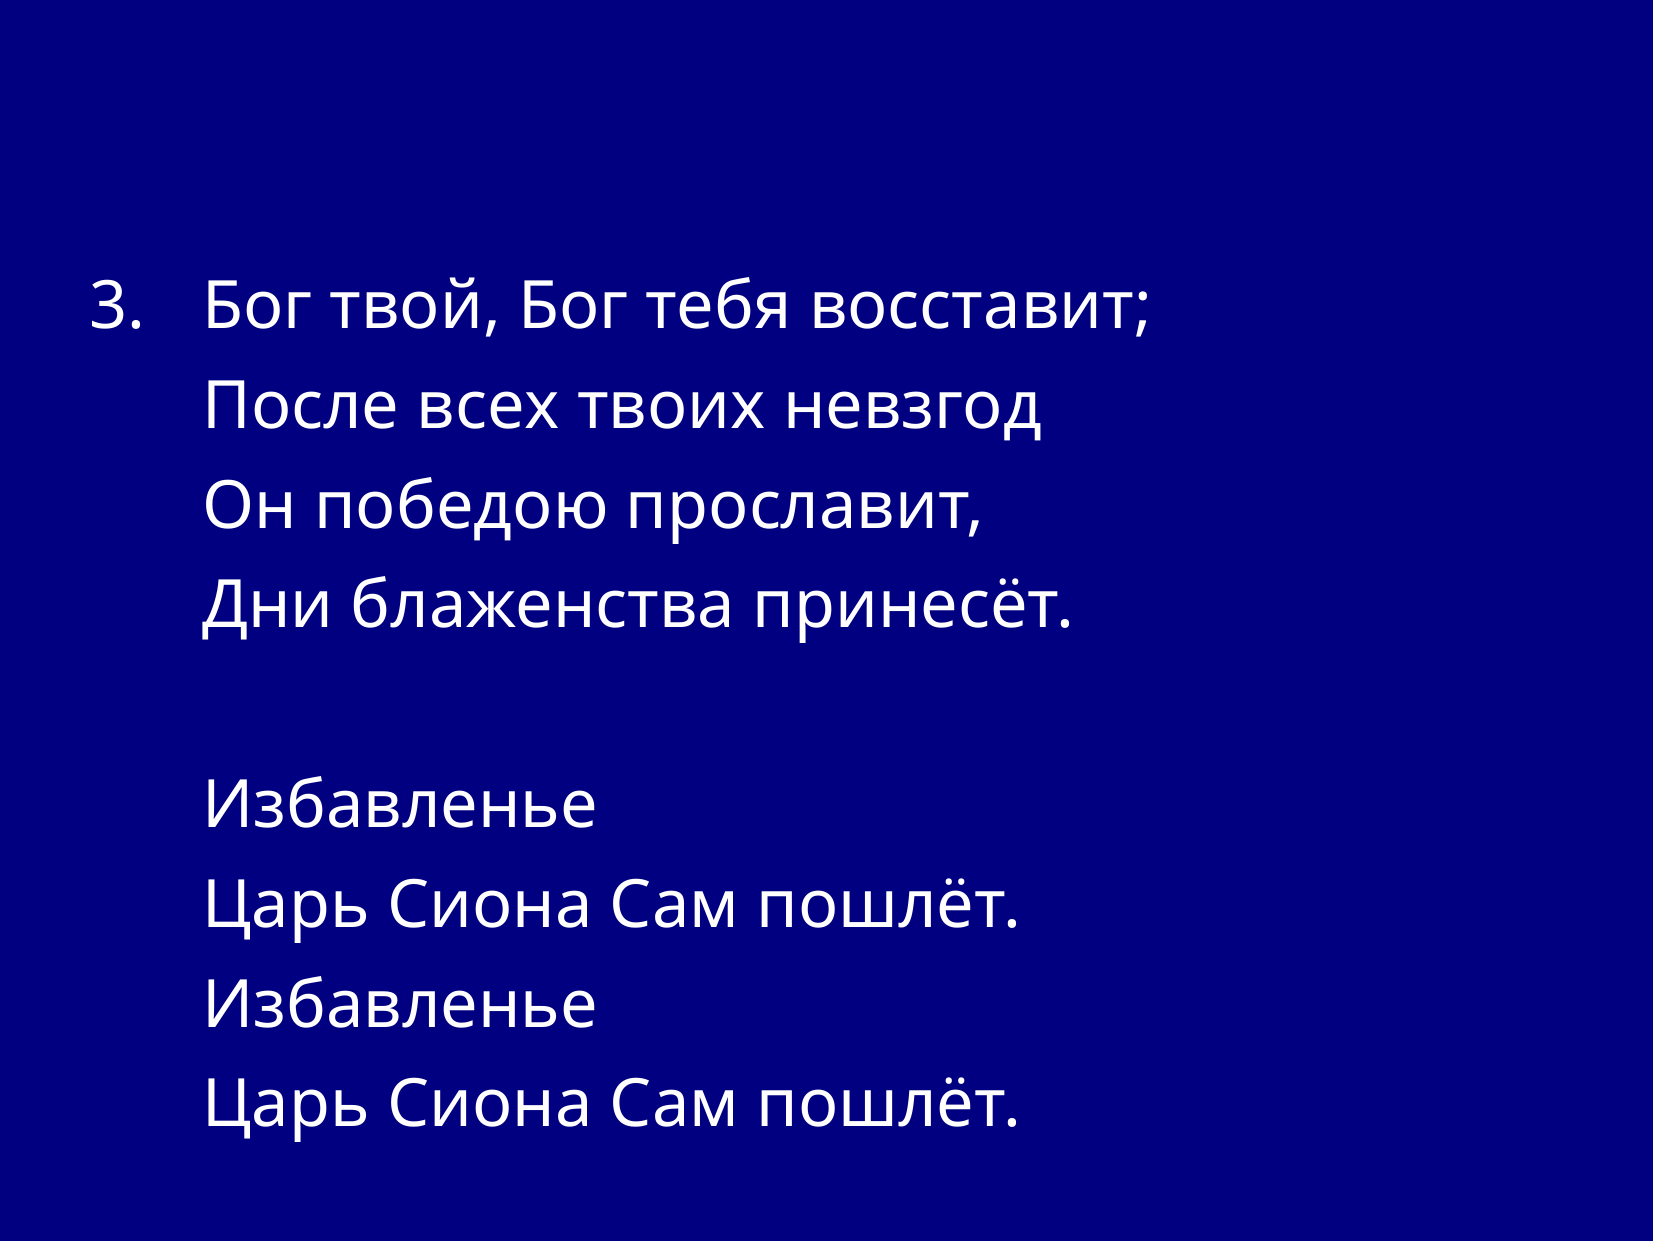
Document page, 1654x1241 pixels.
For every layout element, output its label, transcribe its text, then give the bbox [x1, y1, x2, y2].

text_box 3. Бог твой, Бог тебя восставит; После всех твоих невзгод Он победою прославит, Дни блаженства принесёт. Избавленье Царь Сиона Сам пошлёт. Избавленье Царь Сиона Сам пошлёт. [75, 150, 1576, 1163]
